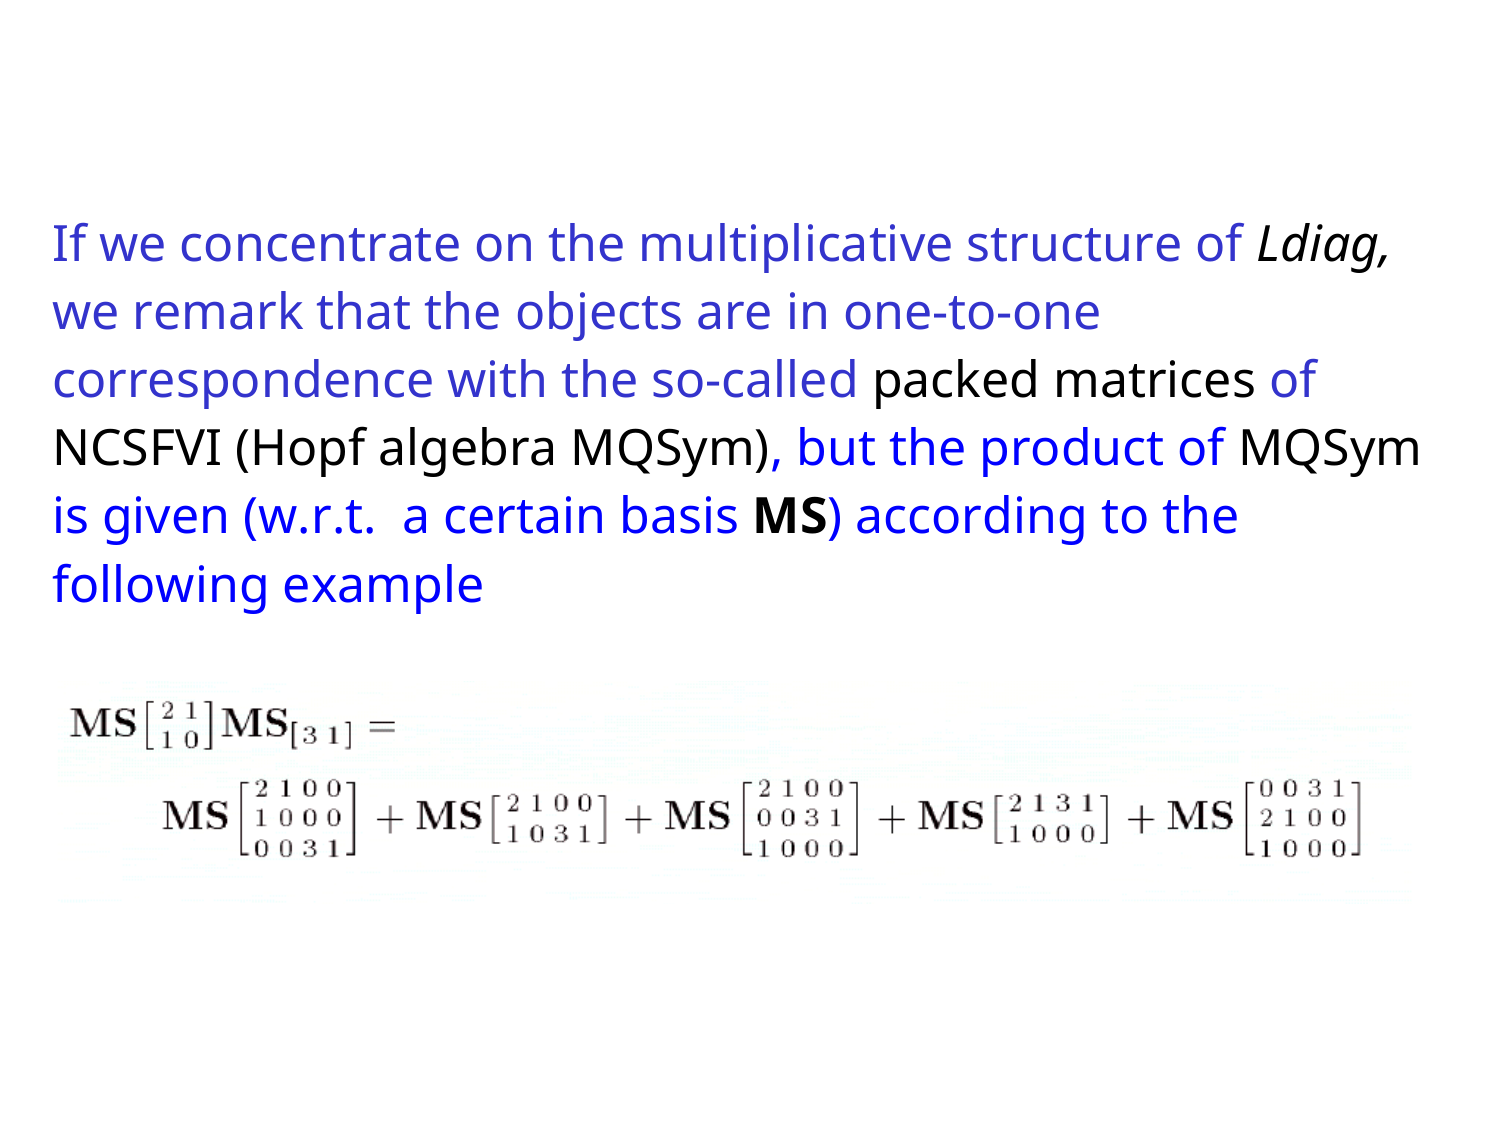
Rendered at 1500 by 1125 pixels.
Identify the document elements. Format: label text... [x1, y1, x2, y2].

text_box If we concentrate on the multiplicative structure of Ldiag, we remark that the objects are in one-to-one correspondence with the so-called packed matrices of NCSFVI (Hopf algebra MQSym), but the product of MQSym is given (w.r.t. a certain basis MS) according to the following example [37, 199, 1438, 625]
picture [57, 681, 1412, 904]
